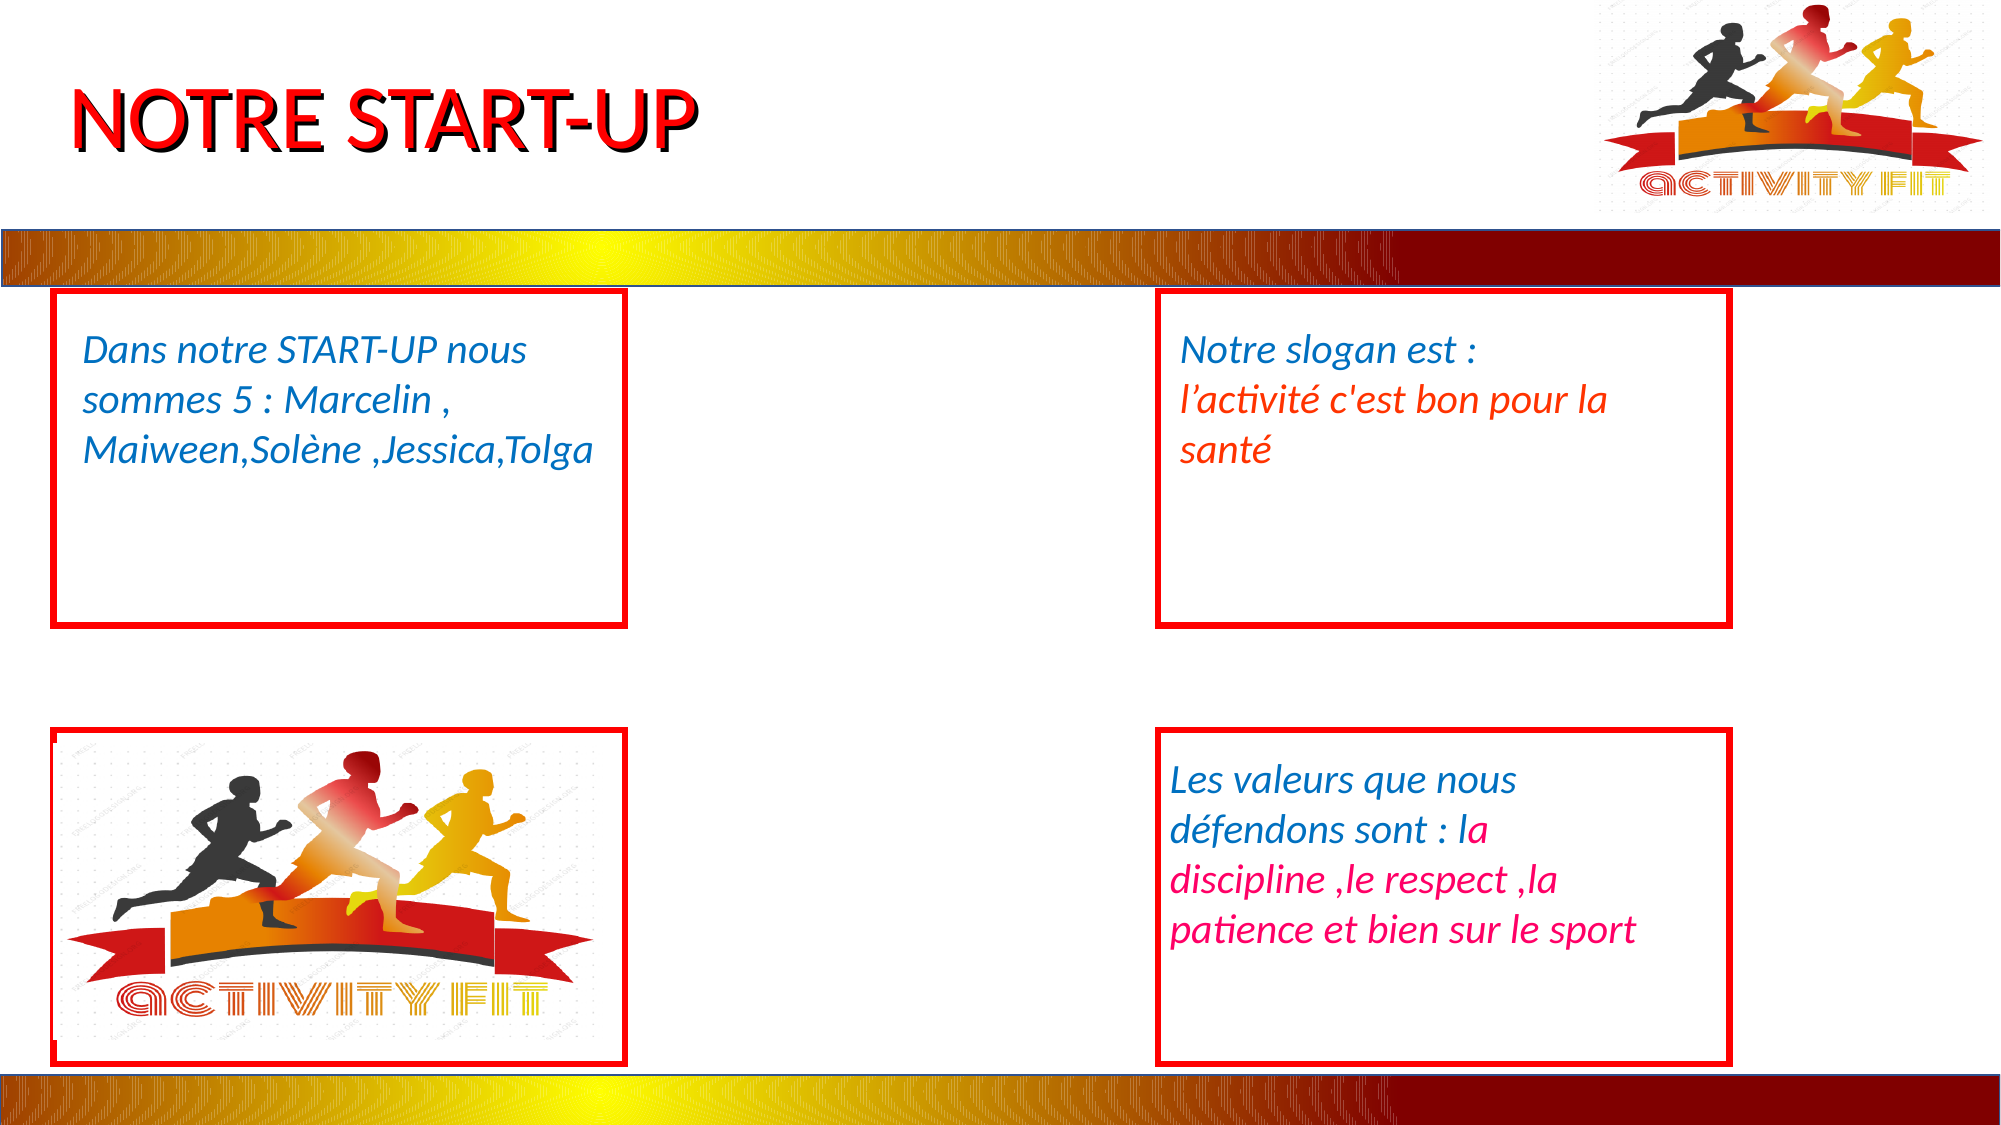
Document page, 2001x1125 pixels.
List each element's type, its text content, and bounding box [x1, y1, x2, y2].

text_box Notre slogan est : l’activité c'est bon pour la santé [1164, 313, 1723, 479]
text_box Dans notre START-UP nous sommes 5 : Marcelin , Maiween,Solène ,Jessica,Tolga [67, 313, 626, 615]
picture [53, 743, 603, 1040]
picture [1594, 0, 1990, 213]
text_box NOTRE START-UP [53, 49, 728, 176]
text_box Les valeurs que nous défendons sont : la discipline ,le respect ,la patience et bien sur le sport [1154, 744, 1713, 960]
